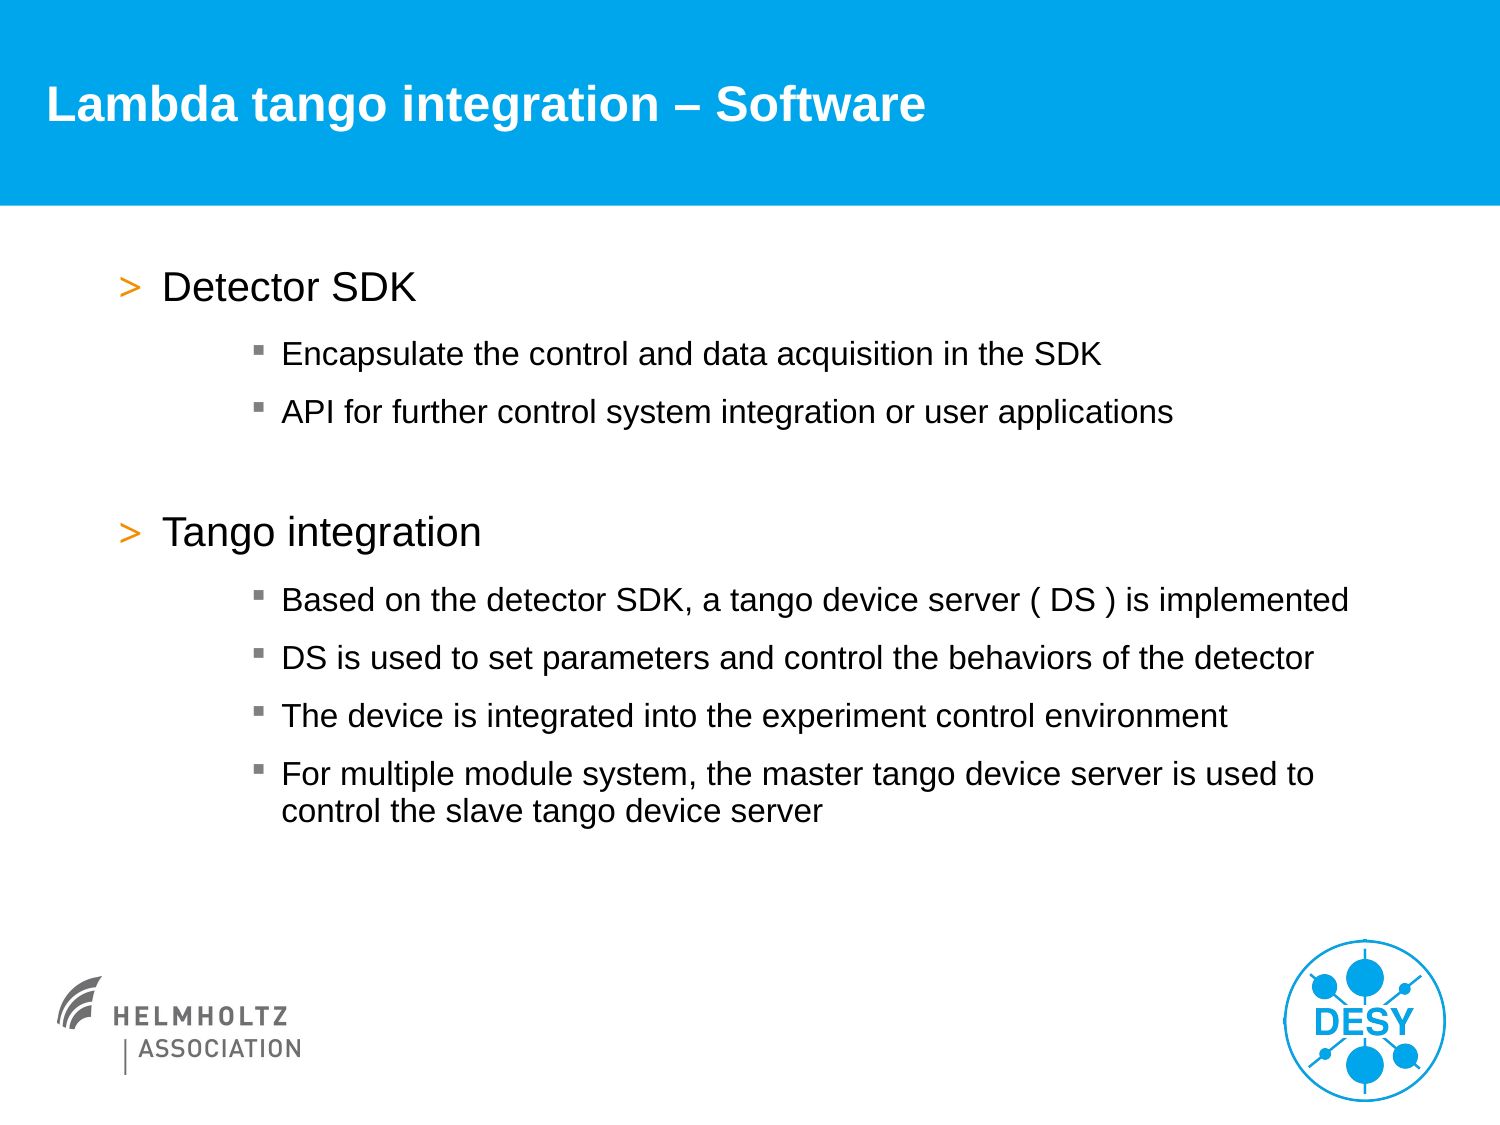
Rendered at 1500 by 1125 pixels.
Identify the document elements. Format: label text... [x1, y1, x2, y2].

text_box [46, 0, 1445, 208]
picture [1370, 939, 1446, 1007]
picture [1283, 939, 1360, 1015]
picture [1379, 1035, 1446, 1102]
picture [57, 976, 300, 1075]
list Detector SDK Encapsulate the control and data acquisition in the SDK API for further control system integration or user applications Tango integration Based on the detector SDK, a tango device server ( DS ) is implemented DS is used to set parameters and control the behaviors of the detector The device is integrated into the experiment control environment For multiple module system, the master tango device server is used to control the slave tango device server [75, 263, 1425, 916]
picture [1283, 1027, 1351, 1102]
picture [1287, 943, 1443, 1099]
